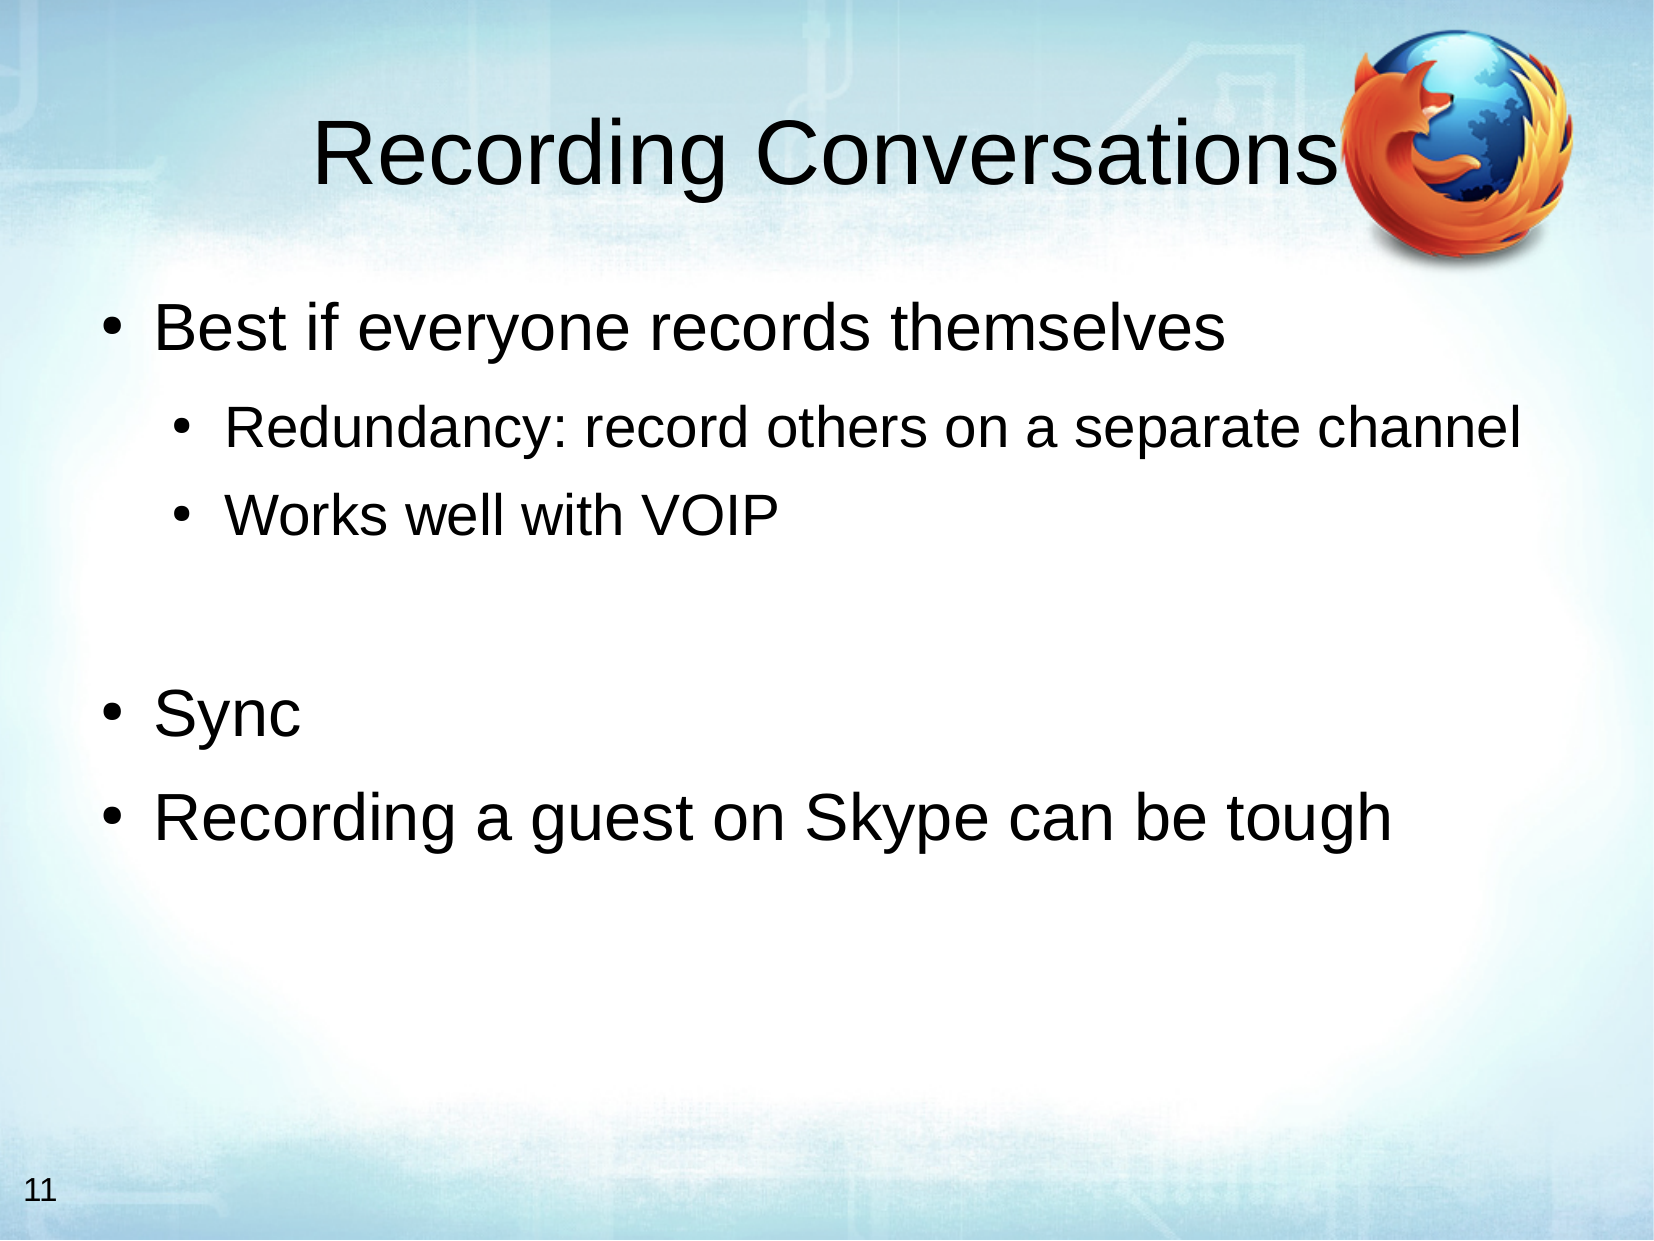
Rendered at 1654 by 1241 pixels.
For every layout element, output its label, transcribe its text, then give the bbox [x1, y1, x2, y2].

list Best if everyone records themselves Redundancy: record others on a separate channel Works well with VOIP Sync Recording a guest on Skype can be tough [82, 290, 1571, 1109]
title Recording Conversations [82, 49, 1571, 257]
picture [0, 0, 1654, 1240]
